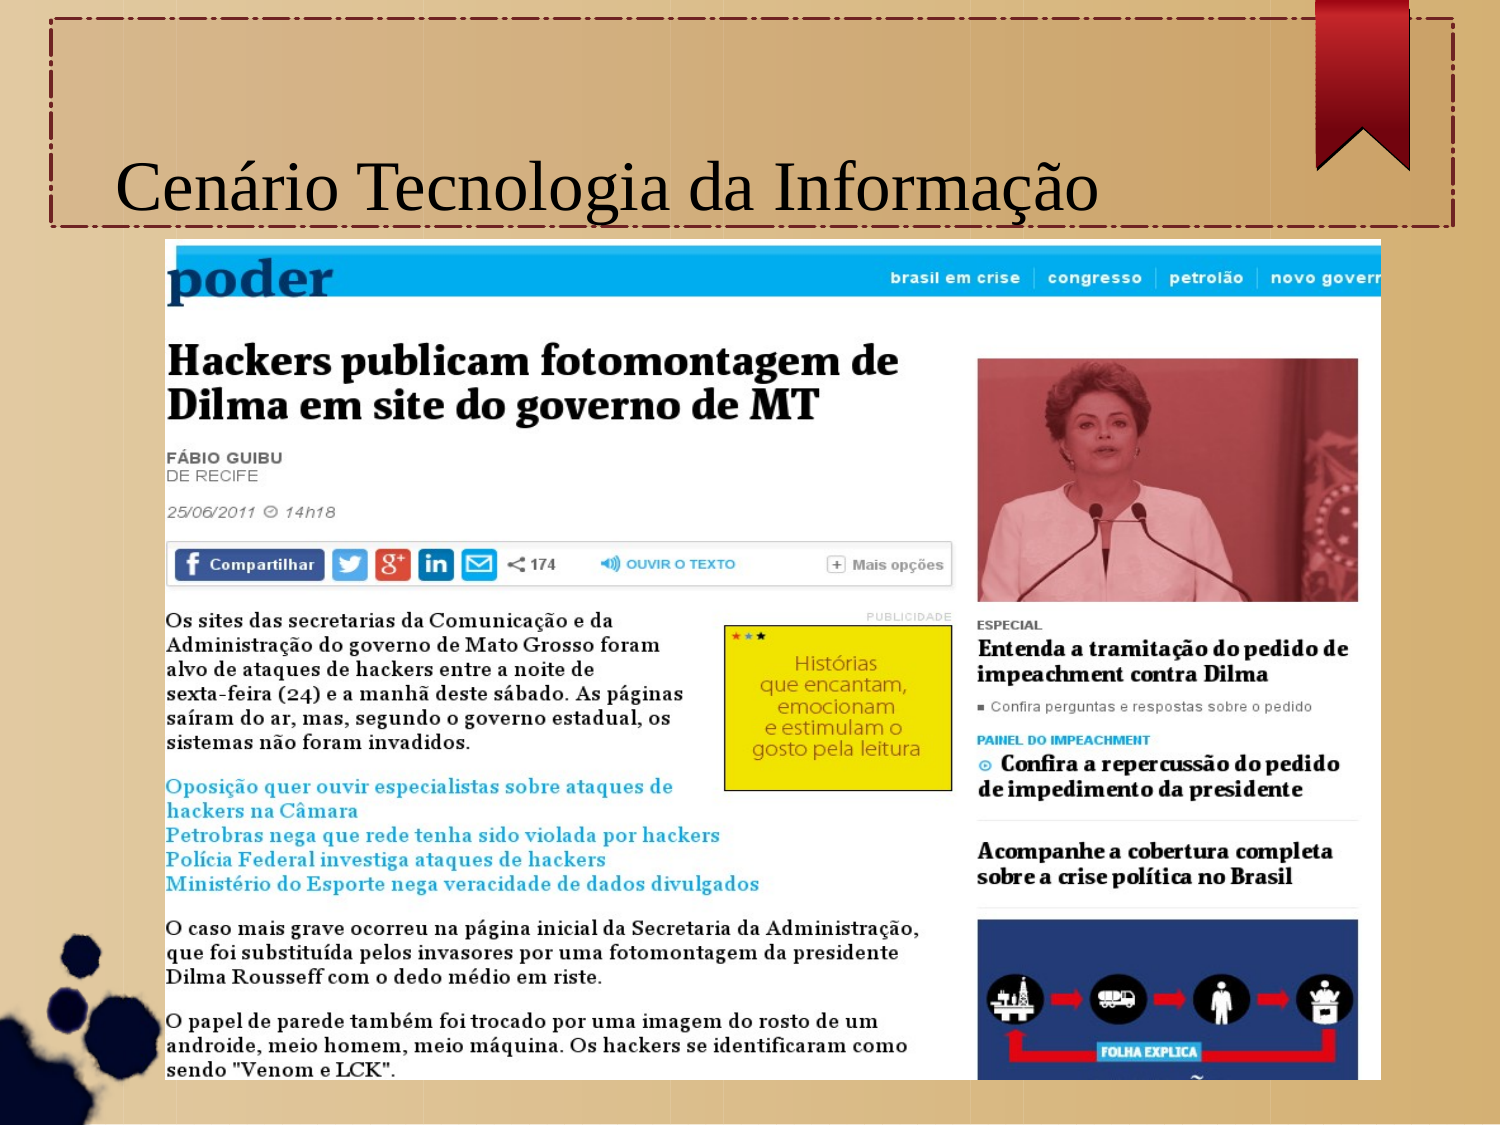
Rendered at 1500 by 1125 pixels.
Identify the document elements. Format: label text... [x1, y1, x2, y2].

title Cenário Tecnologia da Informação [74, 20, 1313, 233]
picture [1169, 271, 1243, 286]
picture [1048, 274, 1141, 287]
picture [977, 273, 1019, 283]
picture [891, 273, 939, 283]
picture [165, 239, 1381, 1081]
picture [946, 274, 971, 283]
picture [1271, 274, 1315, 283]
picture [1322, 274, 1381, 287]
